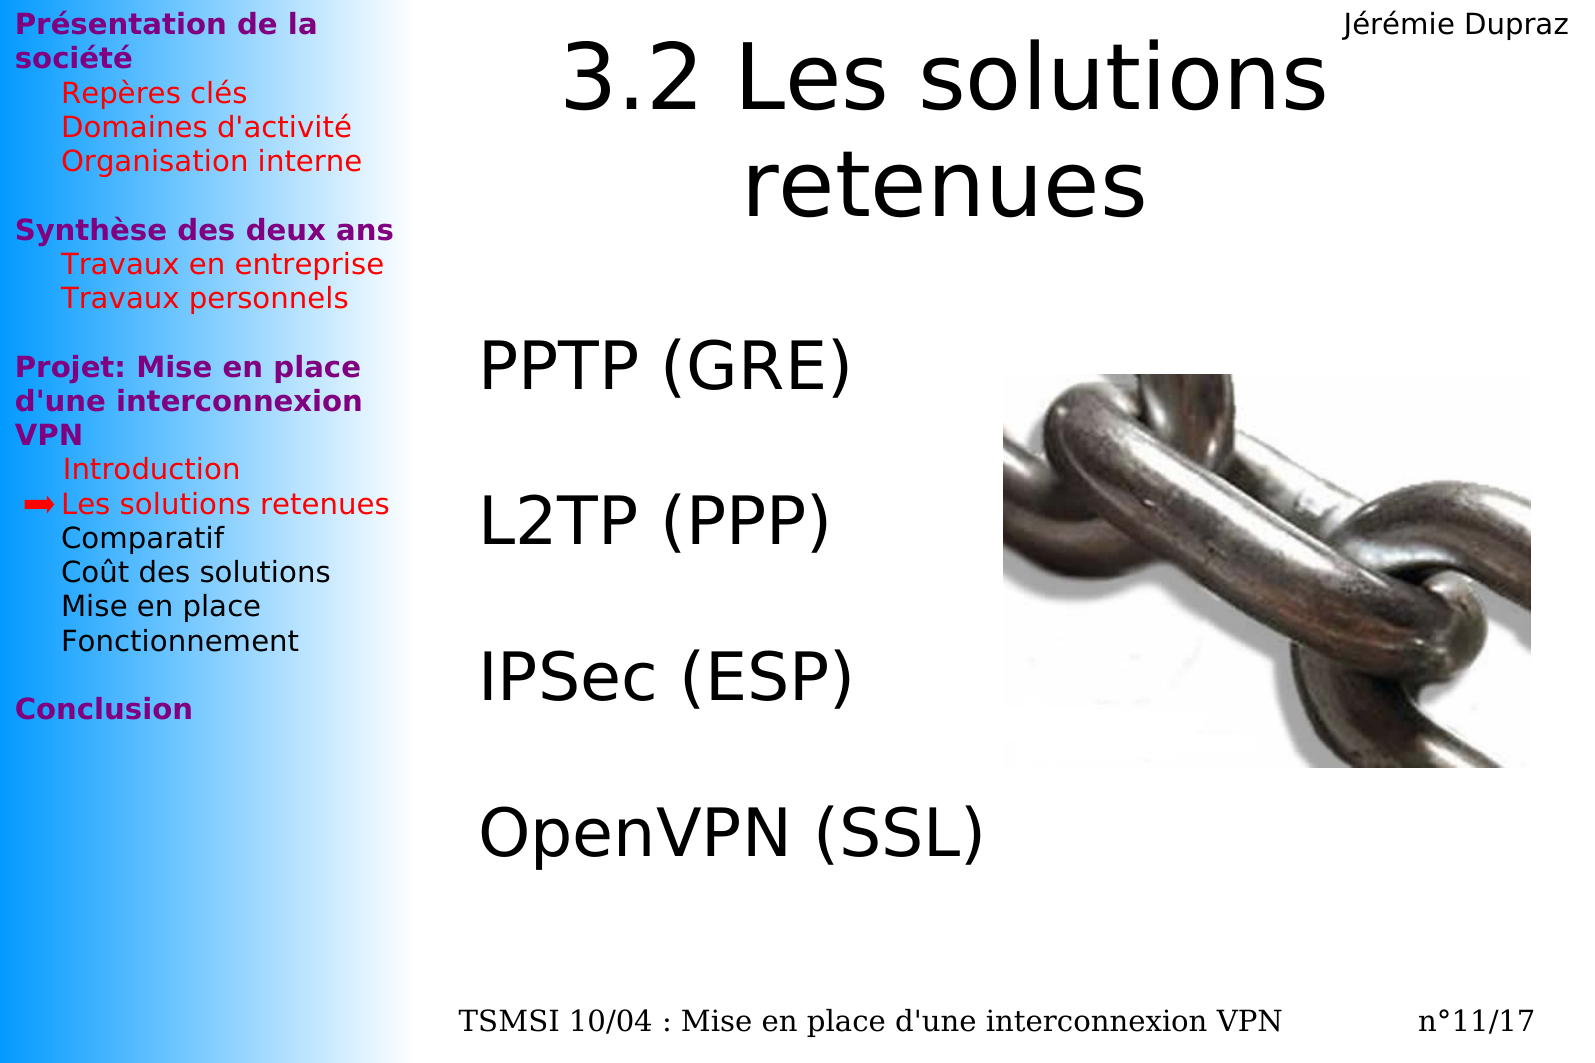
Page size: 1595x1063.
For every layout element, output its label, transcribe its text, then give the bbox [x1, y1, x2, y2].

text_box Présentation de la société Repères clés Domaines d'activité Organisation interne Synthèse des deux ans Travaux en entreprise Travaux personnels Projet: Mise en place d'une interconnexion VPN Introduction Les solutions retenues Comparatif Coût des solutions Mise en place Fonctionnement Conclusion [0, 0, 414, 1063]
picture [1003, 374, 1531, 768]
title 3.2 Les solutions retenues [383, 24, 1506, 239]
text_box [24, 495, 55, 514]
subtitle PPTP (GRE) L2TP (PPP) IPSec (ESP) OpenVPN (SSL) [442, 248, 1515, 951]
